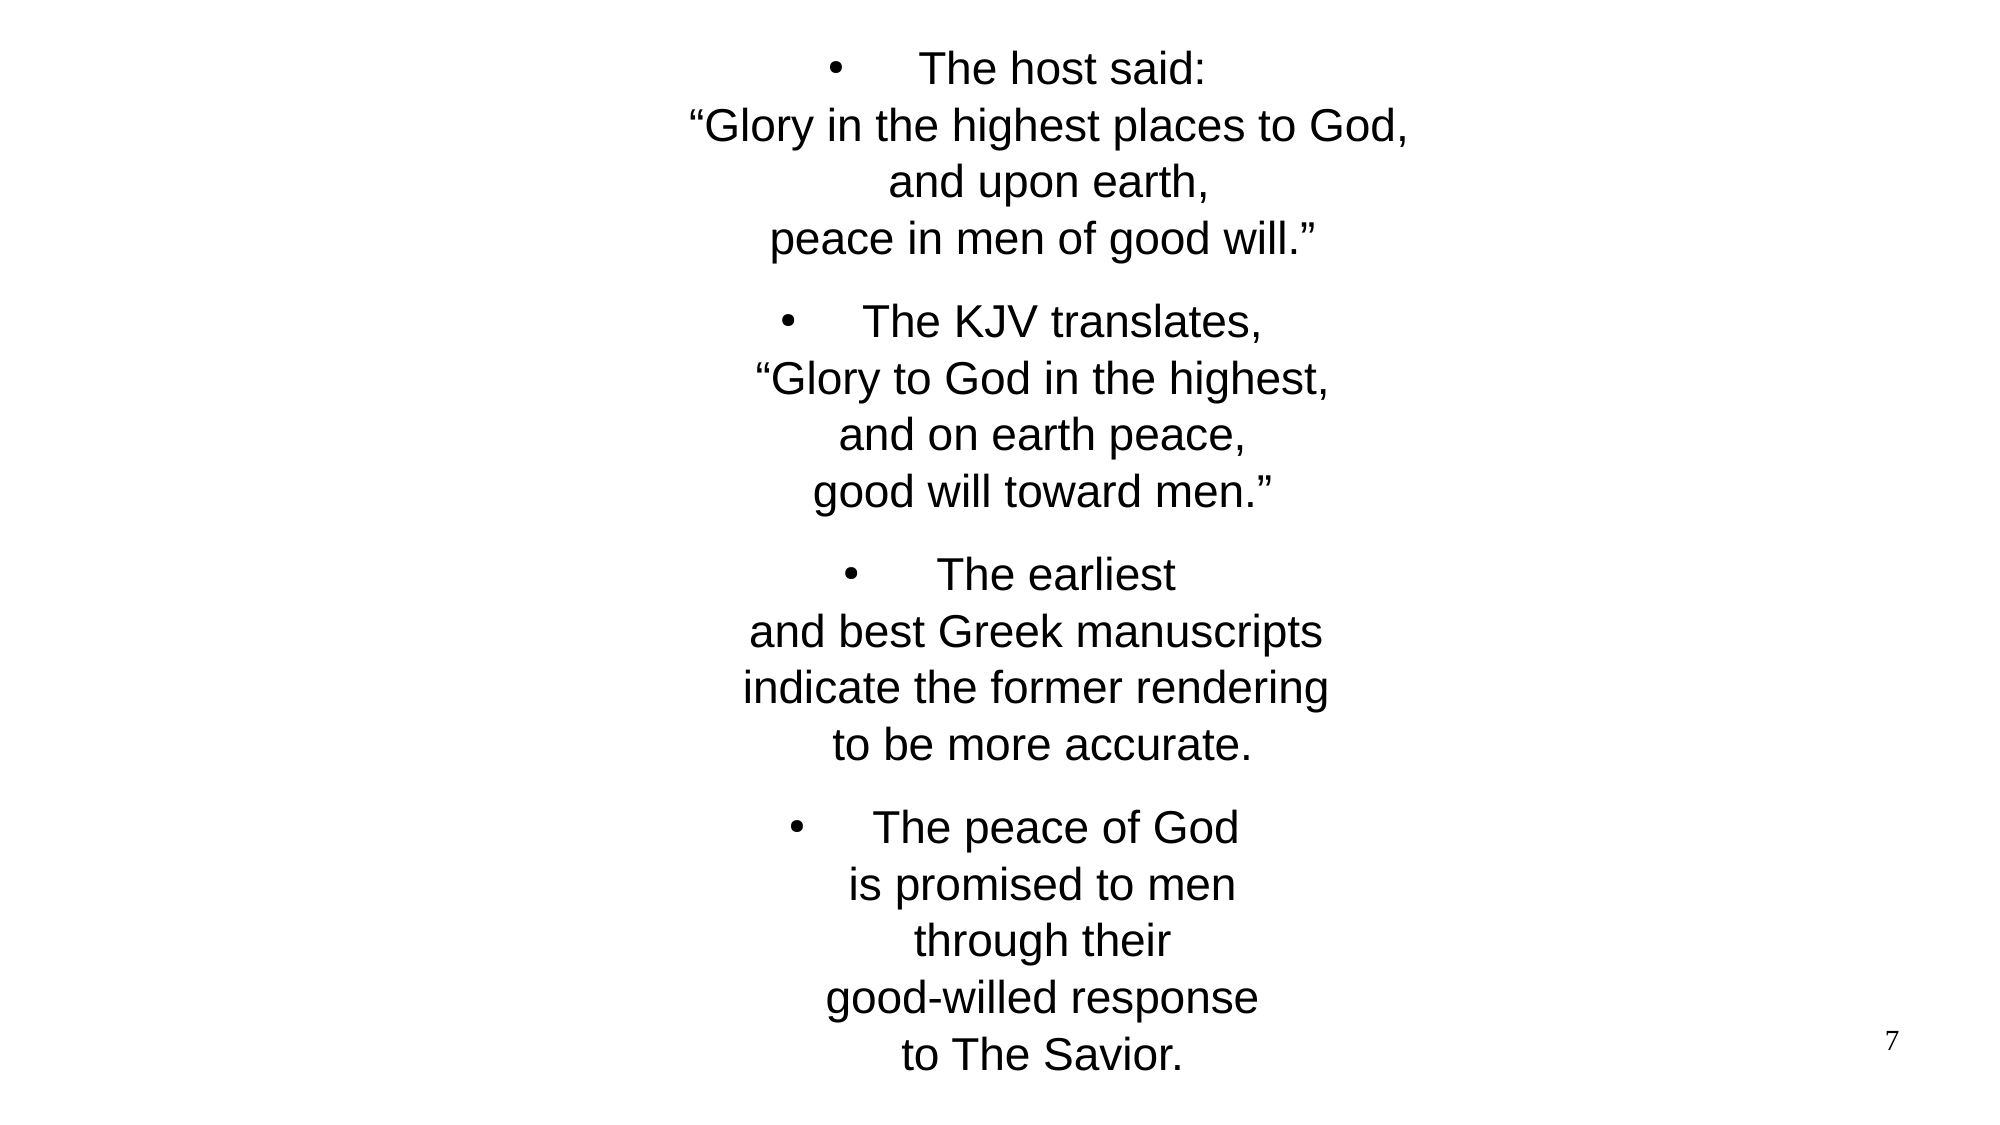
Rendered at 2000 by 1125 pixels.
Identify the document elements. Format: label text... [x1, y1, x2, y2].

list The host said: “Glory in the highest places to God, and upon earth, peace in men of good will.” The KJV translates, “Glory to God in the highest, and on earth peace, good will toward men.” The earliest and best Greek manuscripts indicate the former rendering to be more accurate. The peace of God is promised to men through their good-willed response to The Savior. [37, 37, 1988, 1088]
